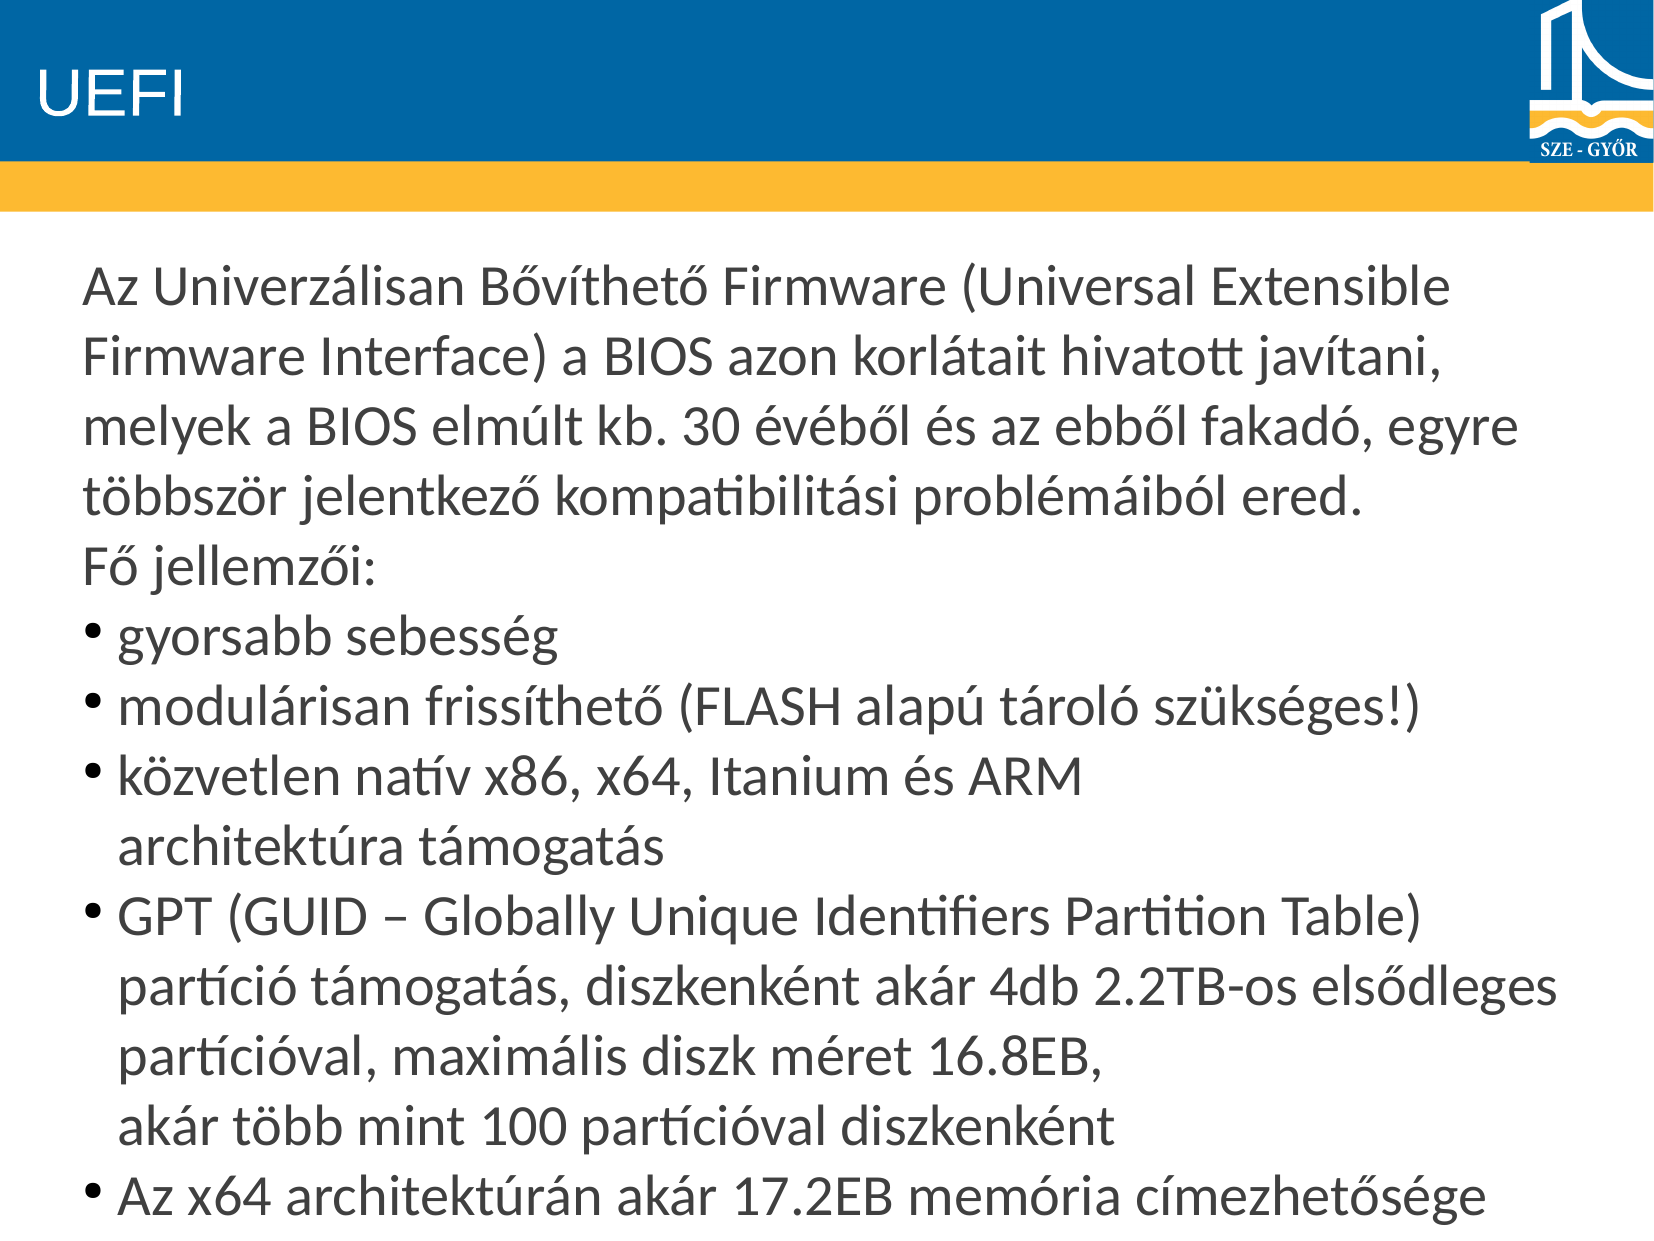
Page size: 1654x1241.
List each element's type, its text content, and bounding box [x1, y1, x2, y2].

picture [1529, 0, 1654, 163]
text_box UEFI [34, 48, 1524, 144]
text_box Az Univerzálisan Bővíthető Firmware (Universal Extensible Firmware Interface) a BIOS azon korlátait hivatott javítani, melyek a BIOS elmúlt kb. 30 évéből és az ebből fakadó, egyre többször jelentkező kompatibilitási problémáiból ered. Fő jellemzői: gyorsabb sebesség modulárisan frissíthető (FLASH alapú tároló szükséges!) közvetlen natív x86, x64, Itanium és ARM architektúra támogatás GPT (GUID – Globally Unique Identifiers Partition Table) partíció támogatás, diszkenként akár 4db 2.2TB-os elsődleges partícióval, maximális diszk méret 16.8EB, akár több mint 100 partícióval diszkenként Az x64 architektúrán akár 17.2EB memória címezhetősége Rootkit védelem [82, 247, 1571, 1198]
